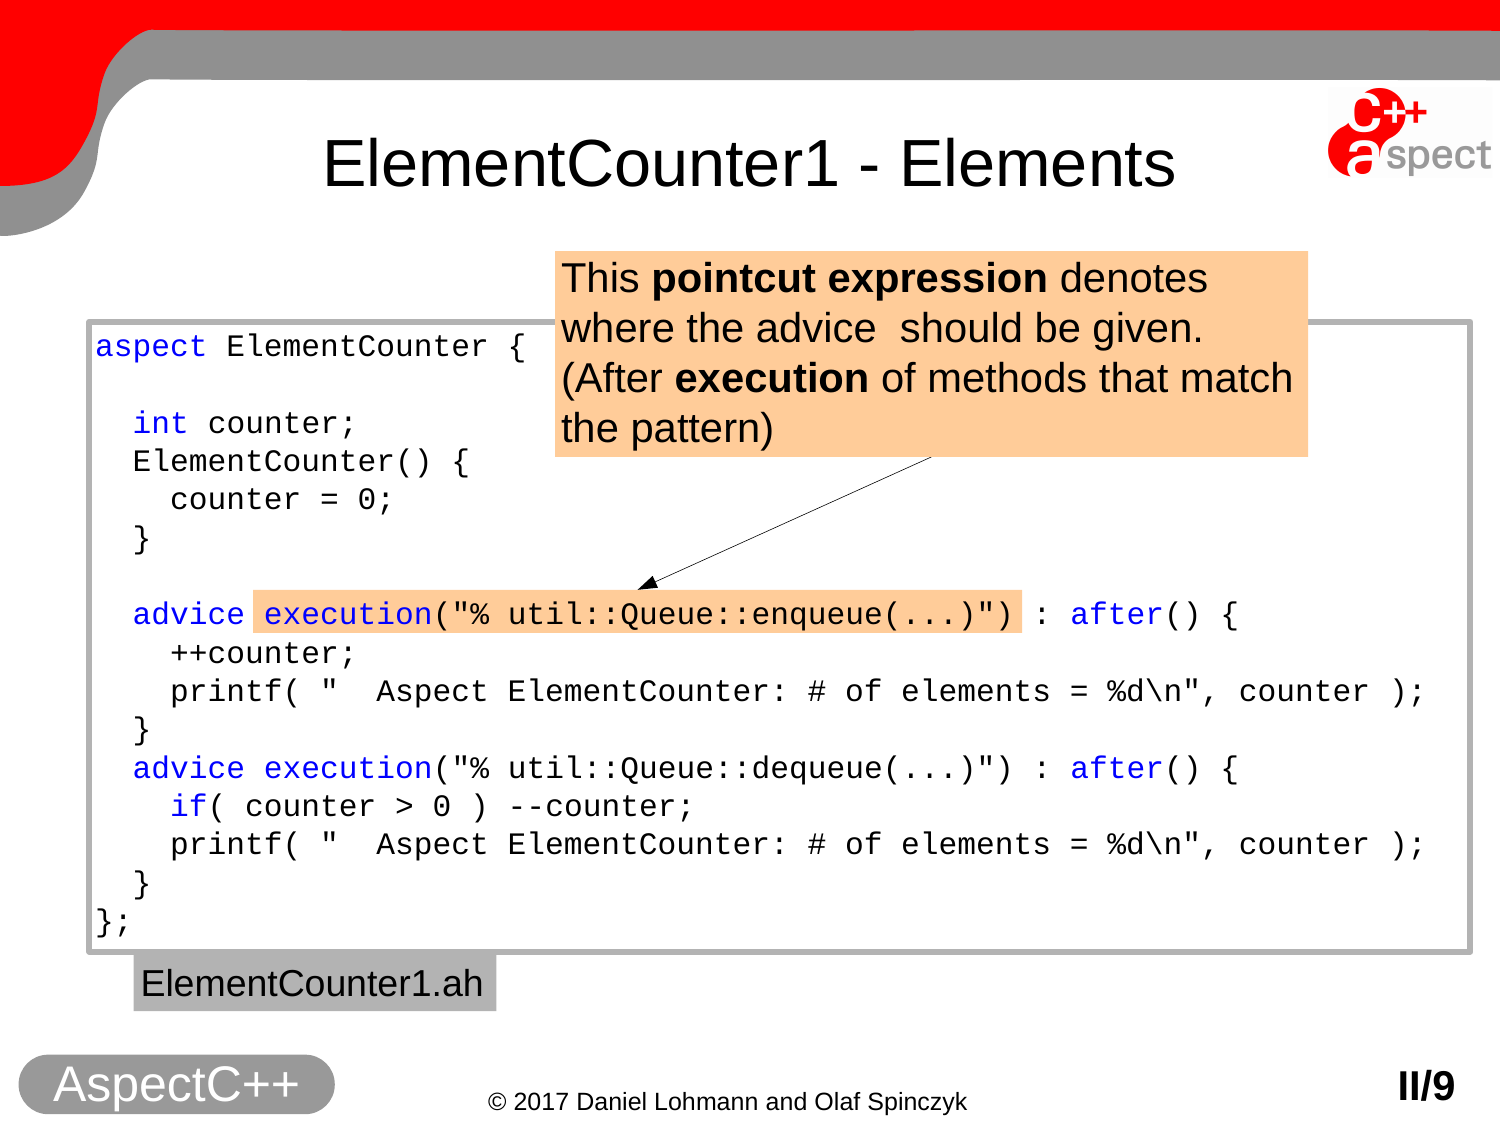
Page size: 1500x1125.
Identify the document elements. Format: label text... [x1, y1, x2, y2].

text_box ElementCounter1.ah [133, 955, 497, 1009]
text_box aspect ElementCounter { int counter; ElementCounter() { counter = 0; } advice execution("% util::Queue::enqueue(...)") : after() { ++counter; printf( " Aspect ElementCounter: # of elements = %d\n", counter ); } advice execution("% util::Queue::dequeue(...)") : after() { if( counter > 0 ) --counter; printf( " Aspect ElementCounter: # of elements = %d\n", counter ); } }; [89, 321, 1471, 952]
text_box This pointcut expression denotes where the advice should be given. (After execution of methods that match the pattern) [555, 251, 1309, 457]
title ElementCounter1 - Elements [112, 98, 1388, 223]
